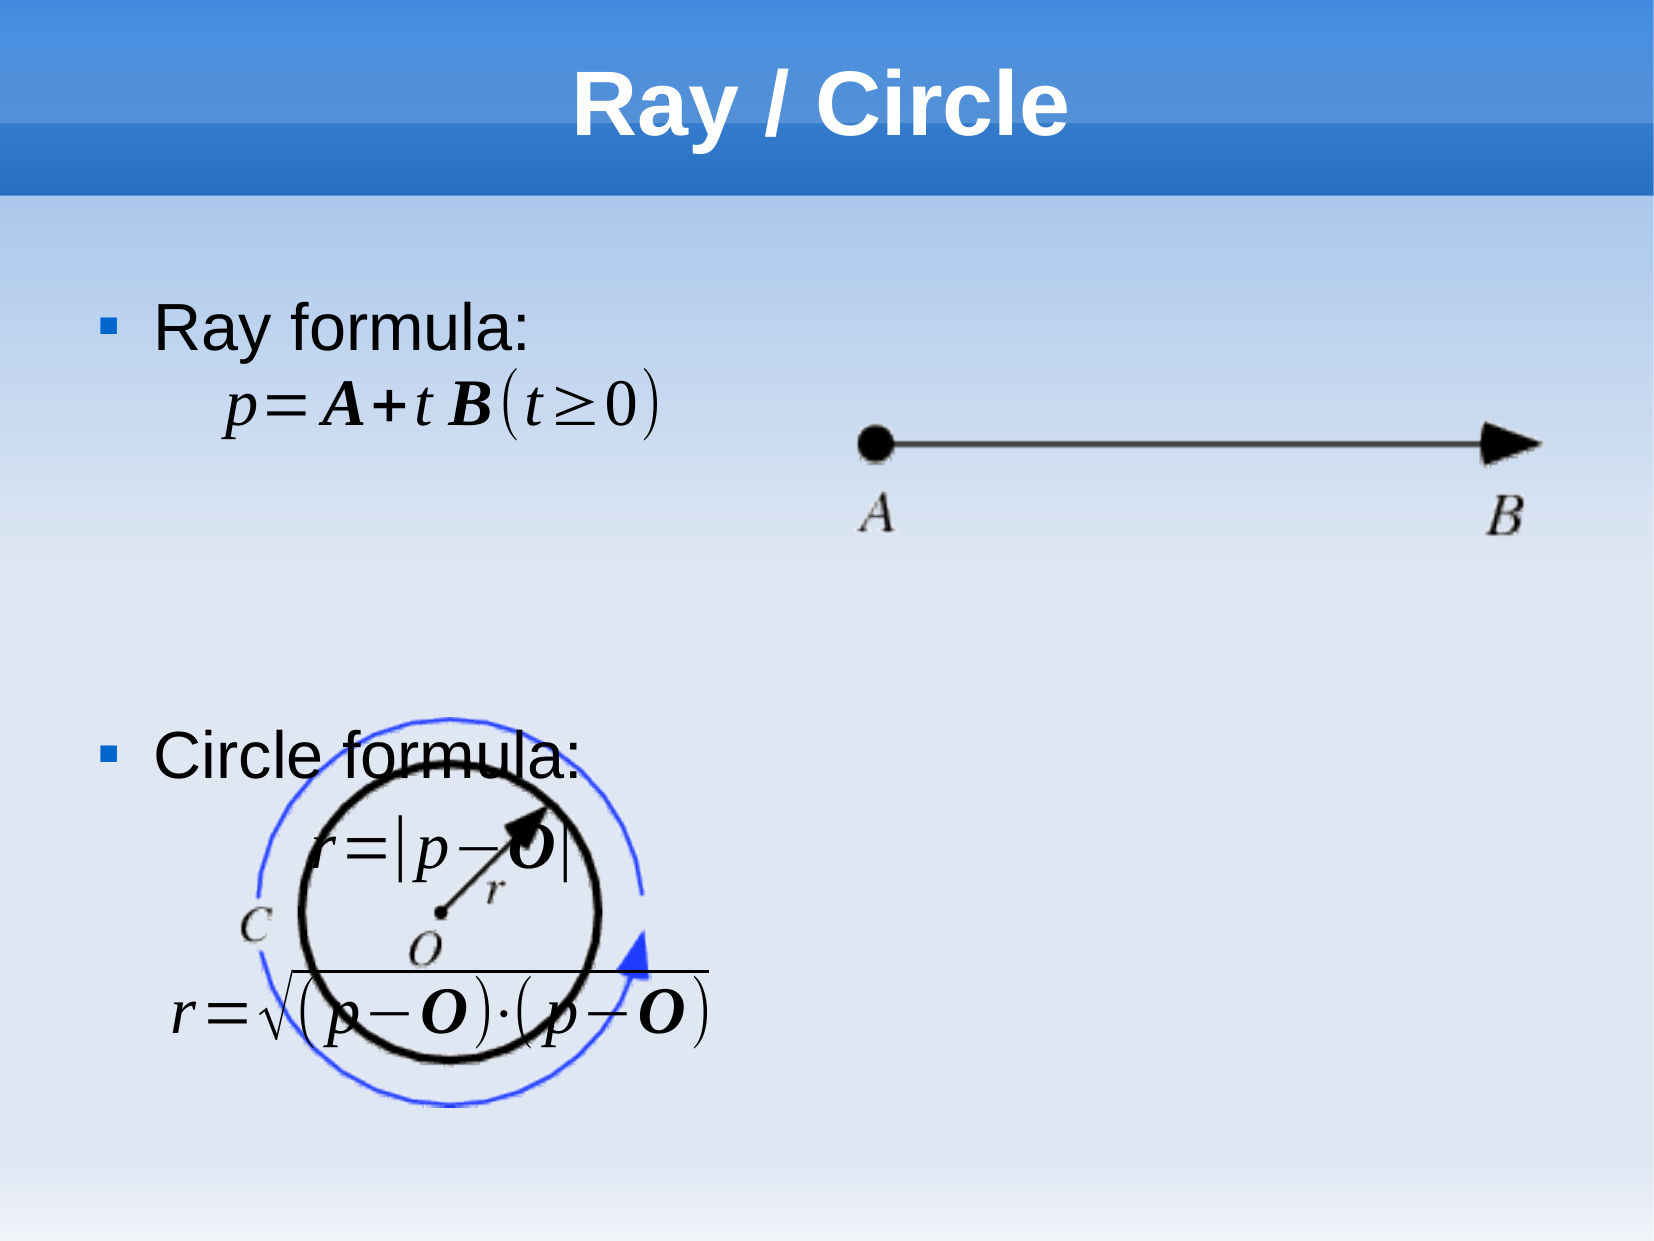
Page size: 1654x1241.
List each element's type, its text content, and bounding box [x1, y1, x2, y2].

title Ray / Circle [76, 0, 1565, 208]
list Ray formula: [82, 290, 809, 376]
picture [0, 0, 1654, 1241]
list Circle formula: [82, 717, 809, 793]
chart [212, 364, 670, 444]
chart [163, 808, 719, 1053]
